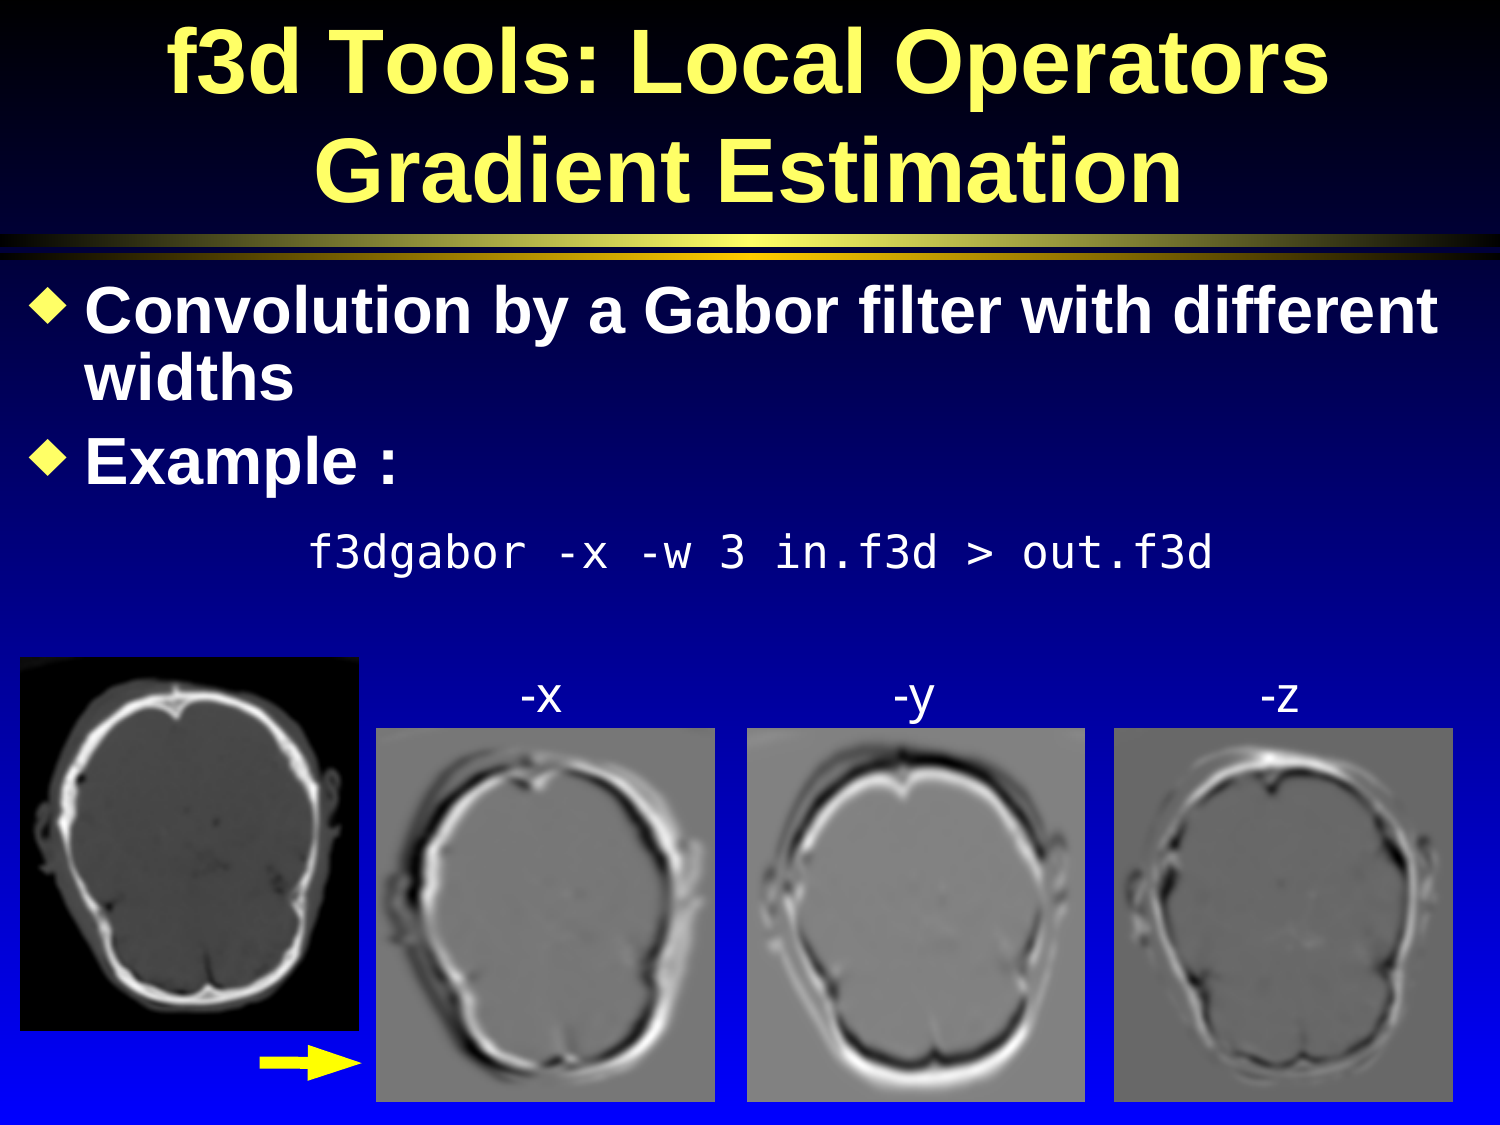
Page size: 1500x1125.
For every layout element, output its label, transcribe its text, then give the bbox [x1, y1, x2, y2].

text_box -x [504, 653, 580, 730]
picture [376, 728, 715, 1102]
picture [747, 728, 1085, 1102]
text_box -y [876, 653, 952, 730]
picture [20, 657, 359, 1031]
title f3d Tools: Local Operators Gradient Estimation [39, 0, 1460, 235]
picture [1114, 728, 1453, 1102]
list Convolution by a Gabor filter with different widths Example : f3dgabor -x -w 3 in.f3d > out.f3d [28, 279, 1500, 725]
text_box -z [1242, 653, 1318, 730]
